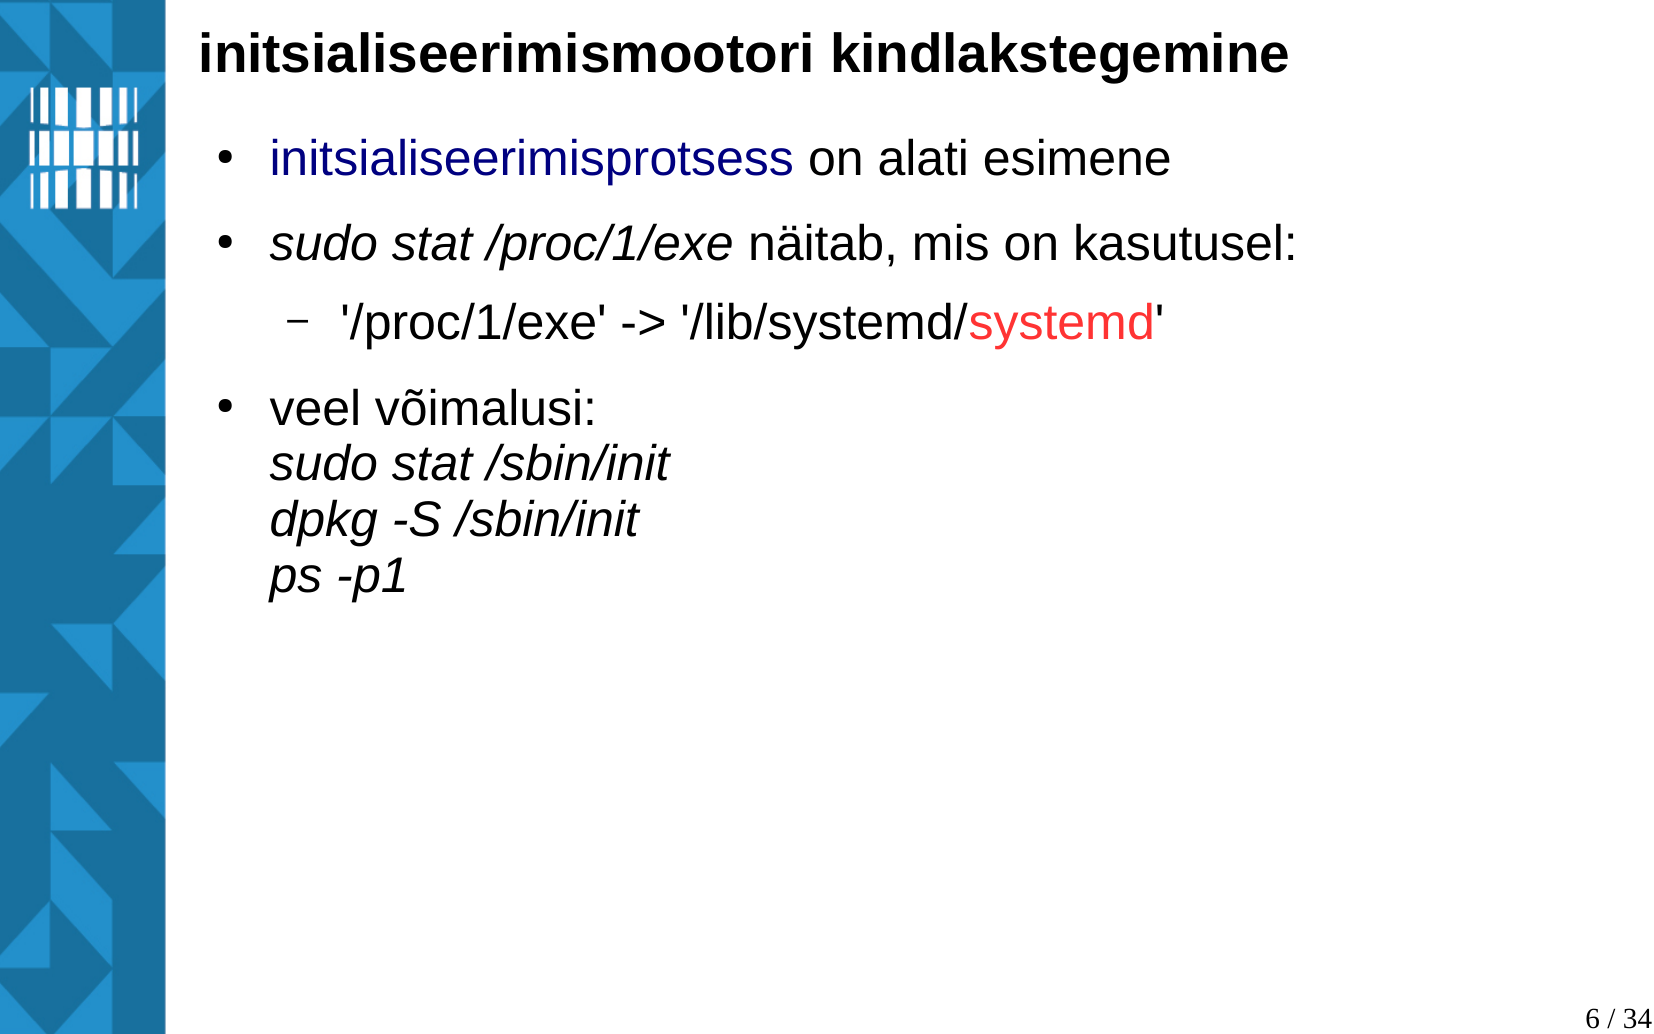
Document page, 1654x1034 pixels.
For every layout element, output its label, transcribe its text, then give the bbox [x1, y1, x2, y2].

list initsialiseerimisprotsess on alati esimene sudo stat /proc/1/exe näitab, mis on kasutusel: '/proc/1/exe' -> '/lib/systemd/systemd' veel võimalusi: sudo stat /sbin/init dpkg -S /sbin/init ps -p1 [198, 129, 1625, 997]
title initsialiseerimismootori kindlakstegemine [198, 11, 1601, 95]
